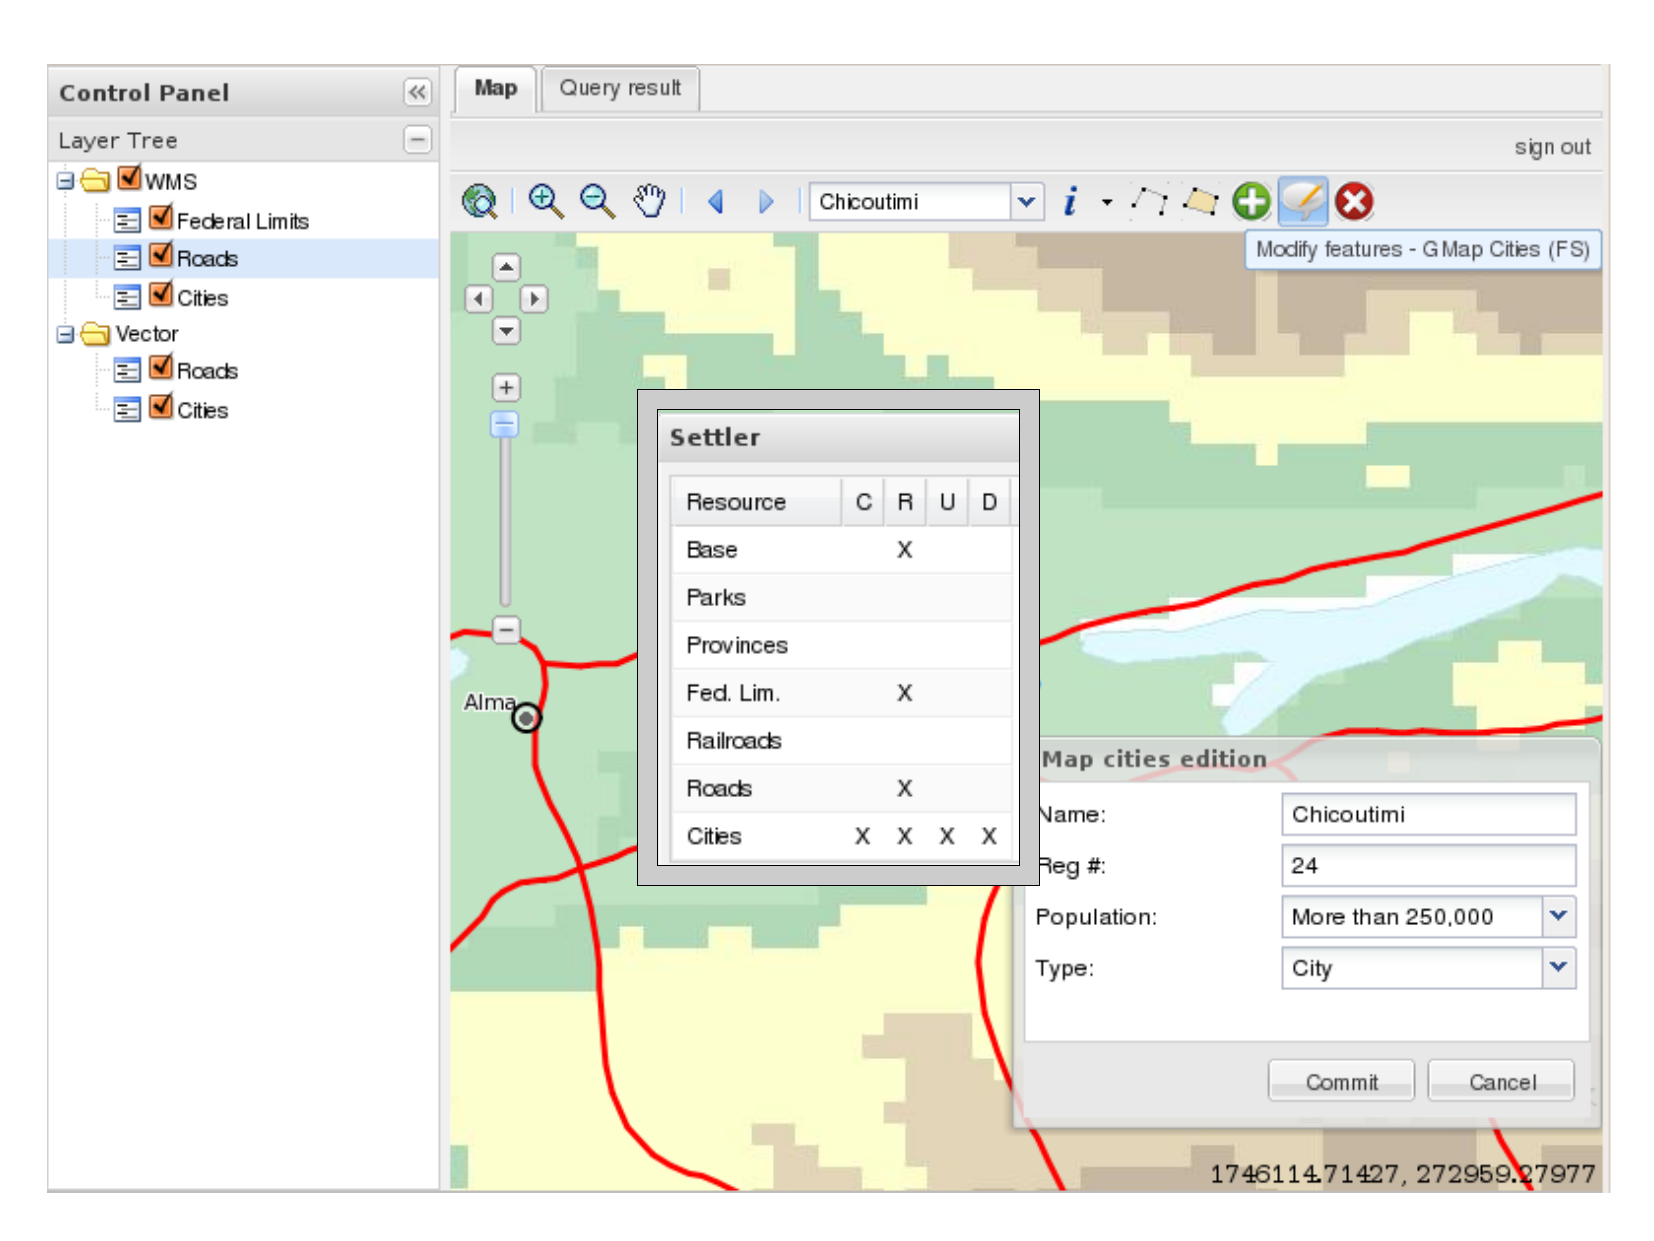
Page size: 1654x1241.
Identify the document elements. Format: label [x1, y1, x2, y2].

picture [0, 0, 1654, 1241]
text_box [637, 389, 1040, 886]
